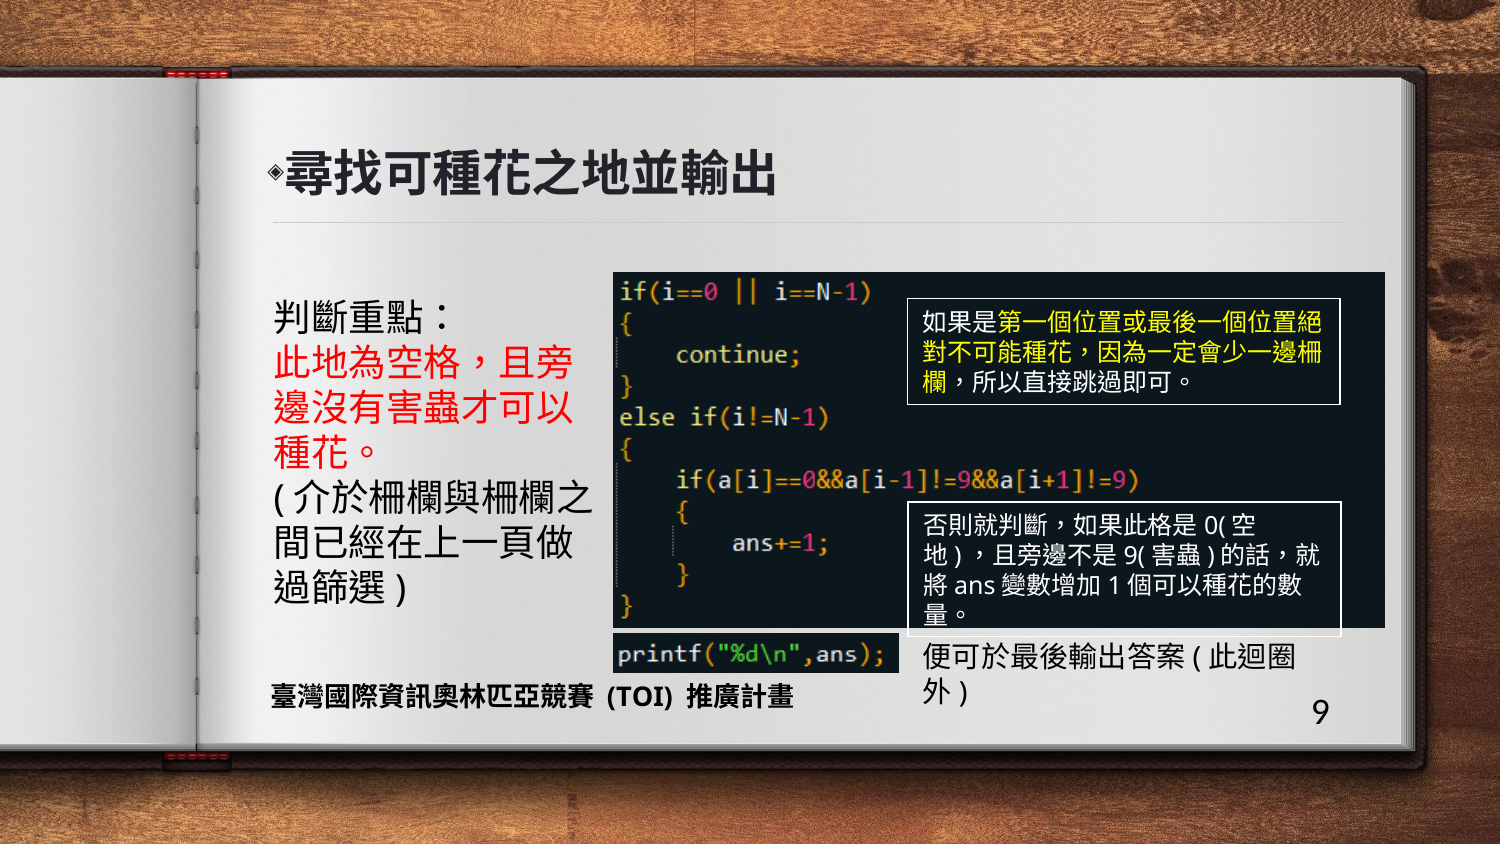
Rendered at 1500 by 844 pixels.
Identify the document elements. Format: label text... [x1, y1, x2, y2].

list 尋找可種花之地並輸出 [252, 126, 883, 216]
picture [613, 633, 899, 673]
text_box 否則就判斷，如果此格是0(空地)，且旁邊不是9(害蟲)的話，就將ans變數增加1個可以種花的數量。 [908, 501, 1341, 608]
text_box [1295, 672, 1386, 737]
picture [909, 608, 1340, 628]
text_box 便可於最後輸出答案(此迴圈外) [907, 630, 1344, 682]
text_box 便可於最後輸出答案(此迴圈外) [909, 630, 1340, 636]
picture [613, 272, 1385, 628]
text_box 判斷重點： 此地為空格，且旁邊沒有害蟲才可以種花。 (介於柵欄與柵欄之間已經在上一頁做過篩選) [258, 286, 613, 620]
text_box 如果是第一個位置或最後一個位置絕對不可能種花，因為一定會少一邊柵欄，所以直接跳過即可。 [907, 298, 1341, 405]
